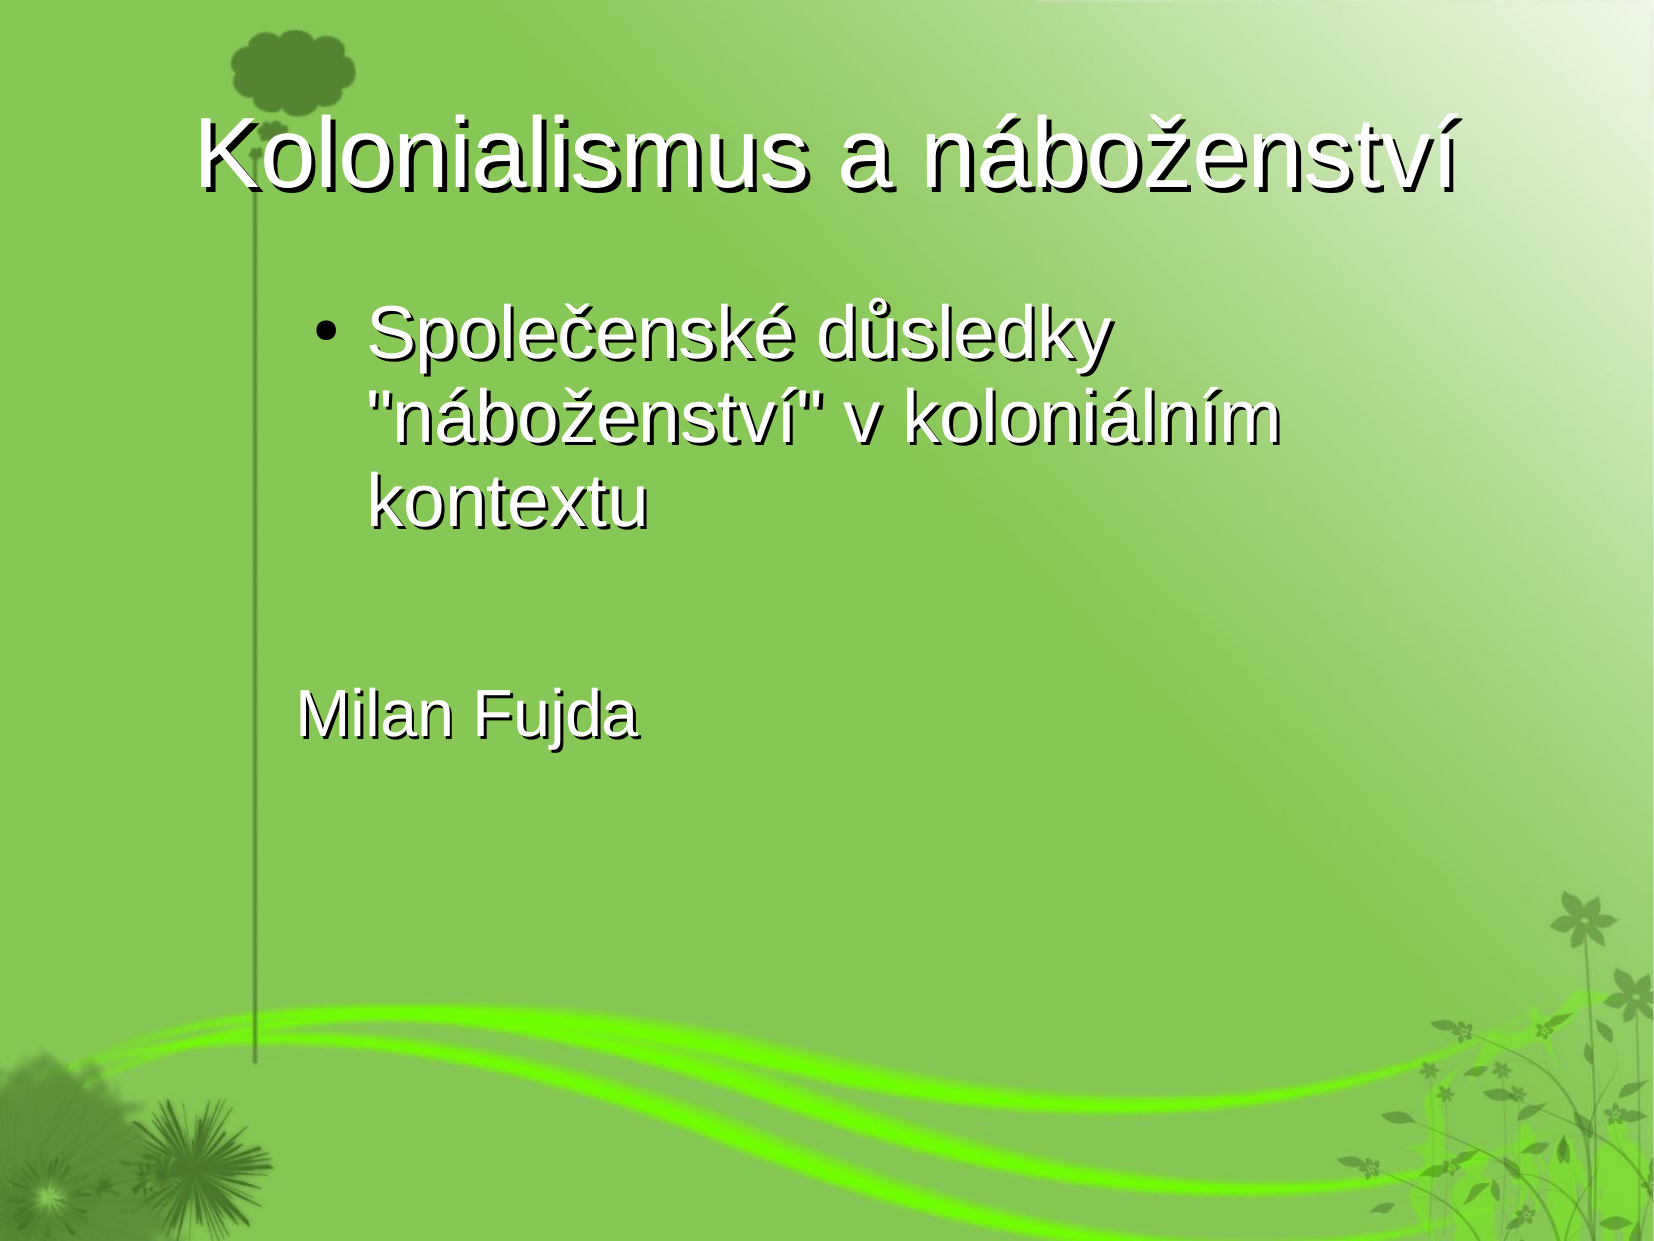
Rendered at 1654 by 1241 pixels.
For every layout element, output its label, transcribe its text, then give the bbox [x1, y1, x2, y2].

picture [0, 0, 1654, 1241]
title Kolonialismus a náboženství [82, 49, 1571, 257]
list Společenské důsledky "náboženství" v koloniálním kontextu Milan Fujda [295, 290, 1565, 1109]
